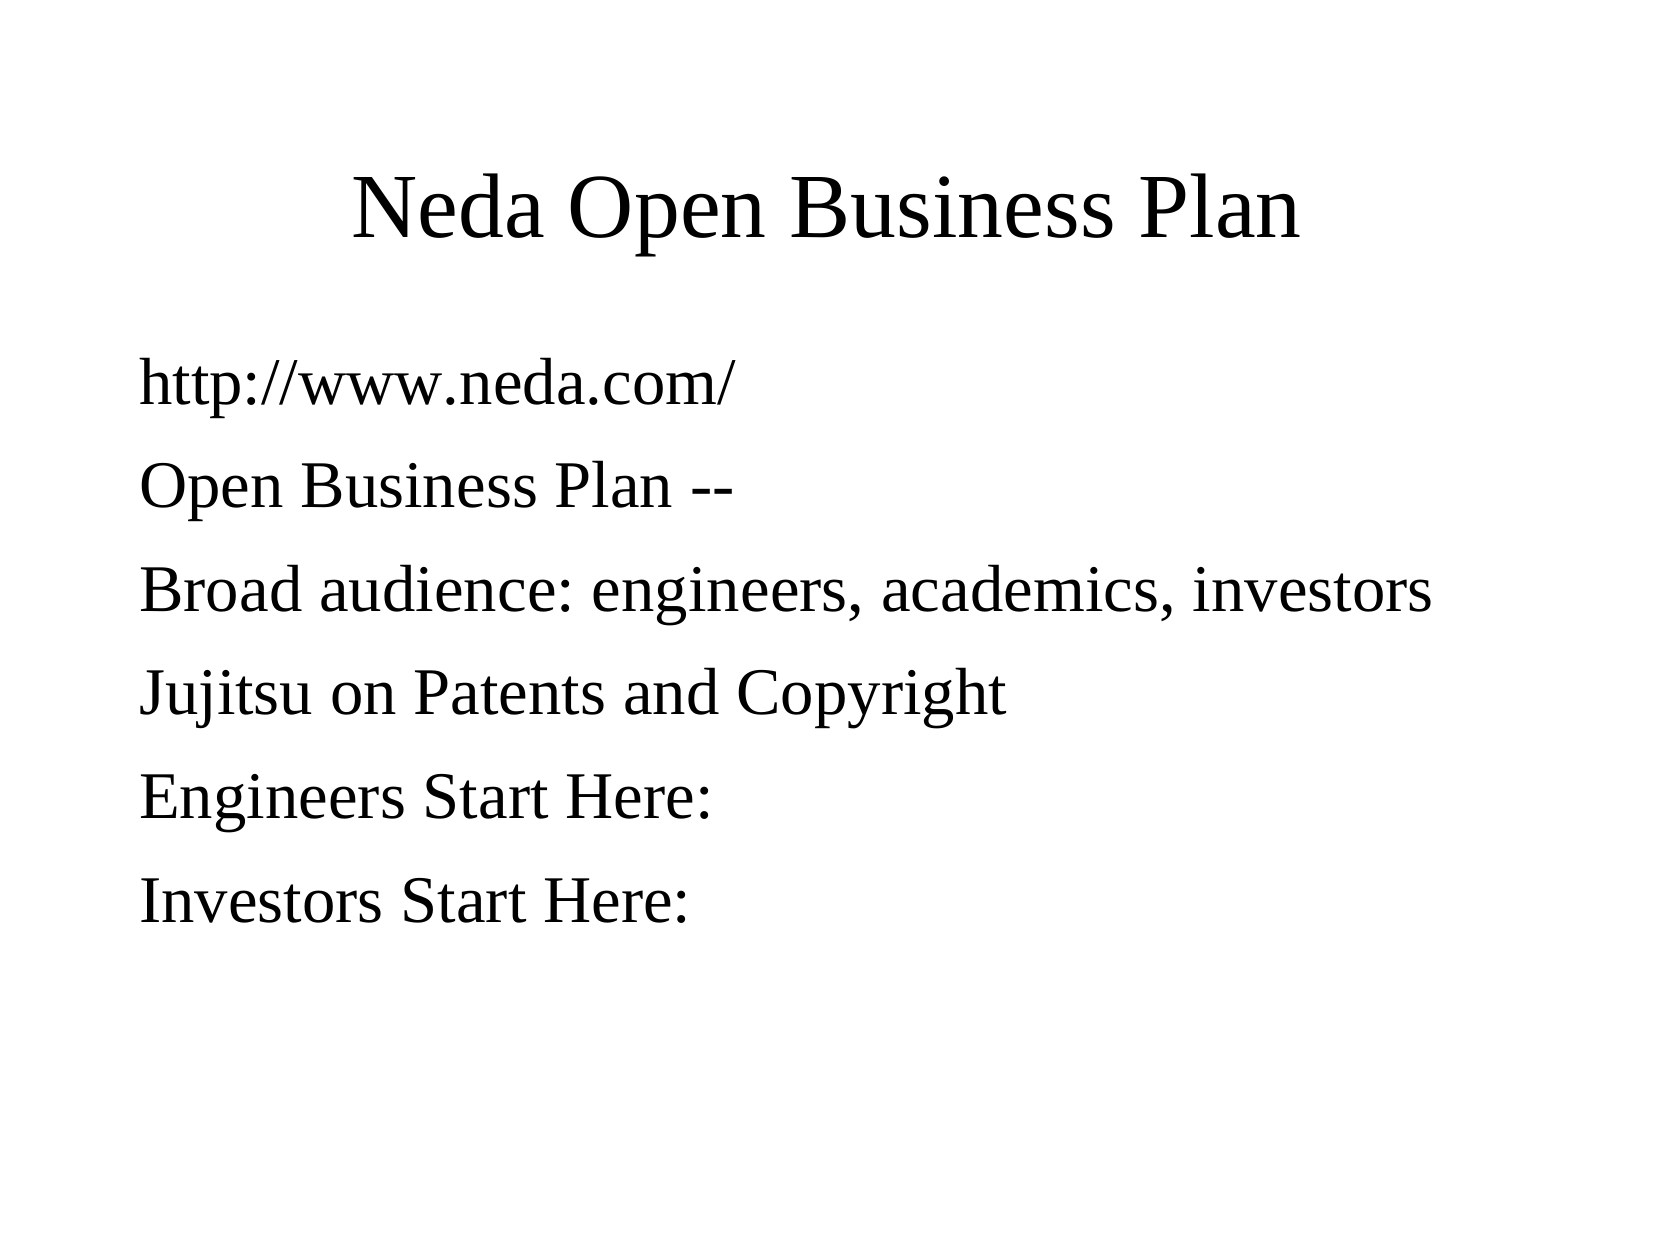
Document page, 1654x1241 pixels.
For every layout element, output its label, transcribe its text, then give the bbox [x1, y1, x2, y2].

list http://www.neda.com/ Open Business Plan -- Broad audience: engineers, academics, investors Jujitsu on Patents and Copyright Engineers Start Here: Investors Start Here: [121, 344, 1534, 1127]
title Neda Open Business Plan [121, 102, 1534, 311]
